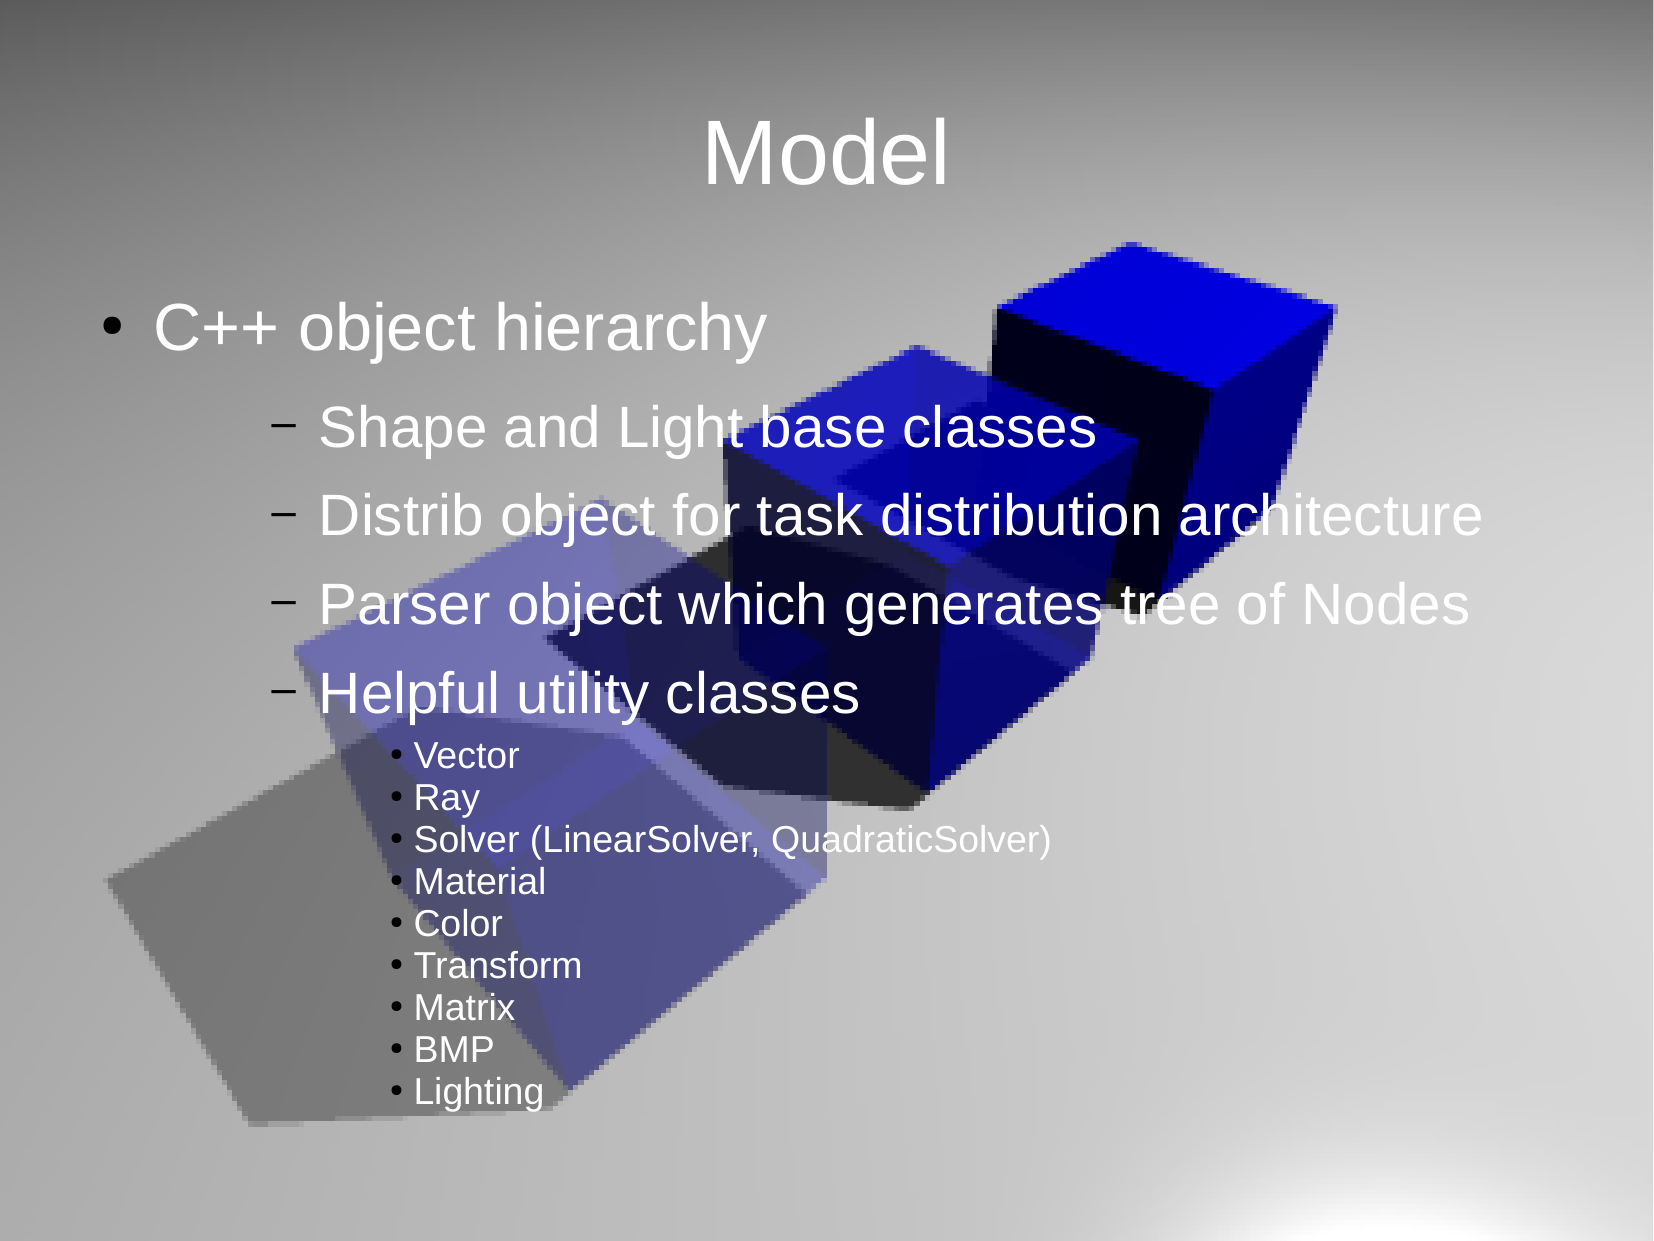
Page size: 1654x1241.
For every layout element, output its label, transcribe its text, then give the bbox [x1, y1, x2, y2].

list C++ object hierarchy Shape and Light base classes Distrib object for task distribution architecture Parser object which generates tree of Nodes Helpful utility classes [82, 290, 1571, 751]
text_box Vector Ray Solver (LinearSolver, QuadraticSolver) Material Color Transform Matrix BMP Lighting [375, 727, 1238, 1163]
picture [0, 0, 1654, 1241]
title Model [82, 49, 1571, 257]
